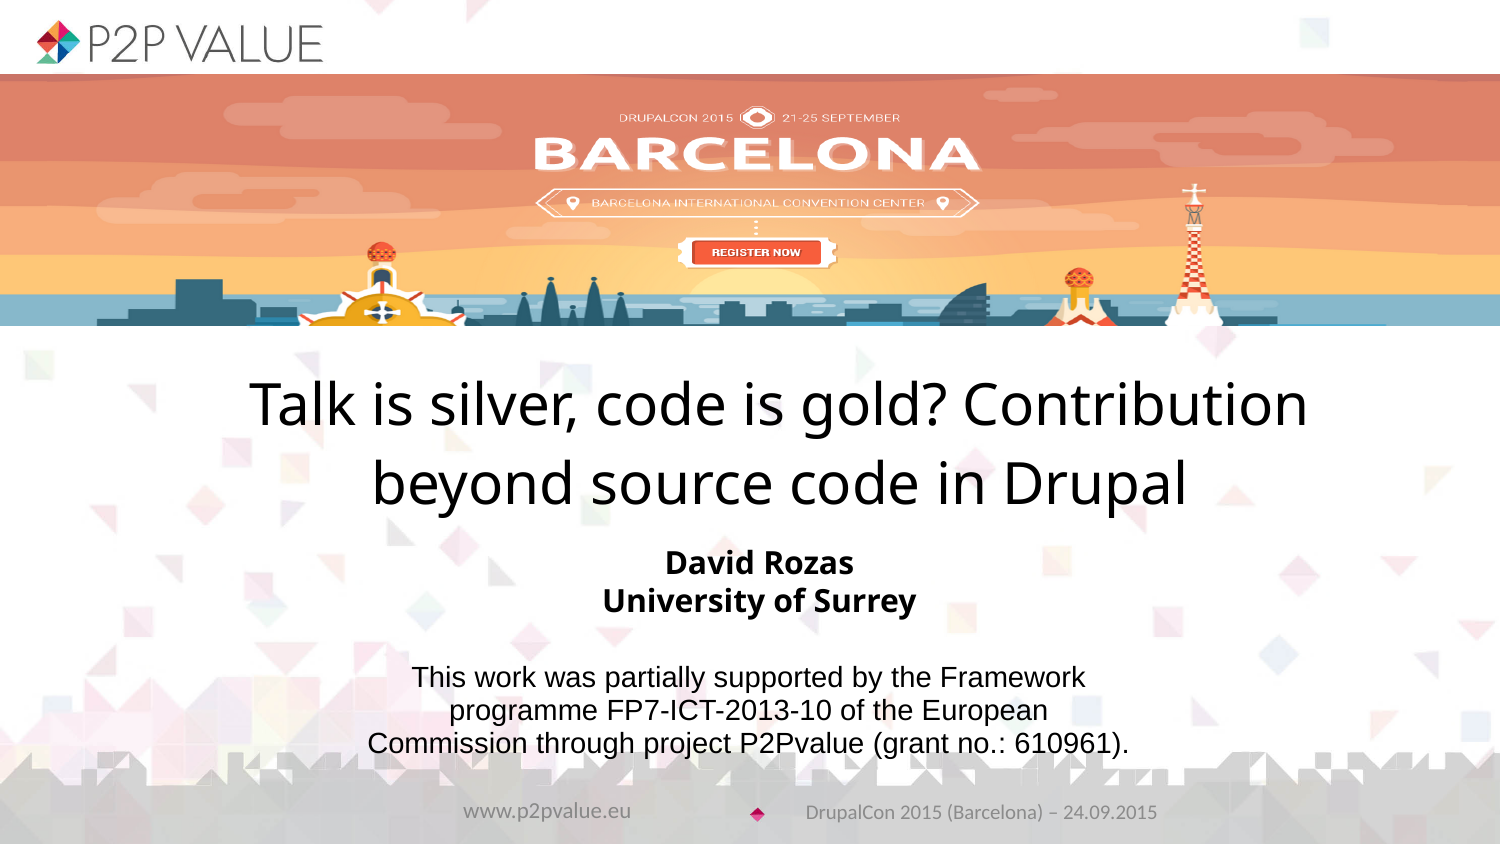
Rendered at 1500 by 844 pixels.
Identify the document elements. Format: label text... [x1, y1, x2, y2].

subtitle David Rozas University of Surrey [348, 577, 1171, 626]
text_box This work was partially supported by the Framework programme FP7-ICT-2013-10 of the European Commission through project P2Pvalue (grant no.: 610961). [352, 653, 1148, 834]
title Talk is silver, code is gold? Contribution beyond source code in Drupal [164, 326, 1396, 577]
text_box DrupalCon 2015 (Barcelona) – 24.09.2015 [792, 788, 1485, 834]
text_box www.p2pvalue.eu [456, 789, 675, 829]
picture [0, 0, 1500, 844]
